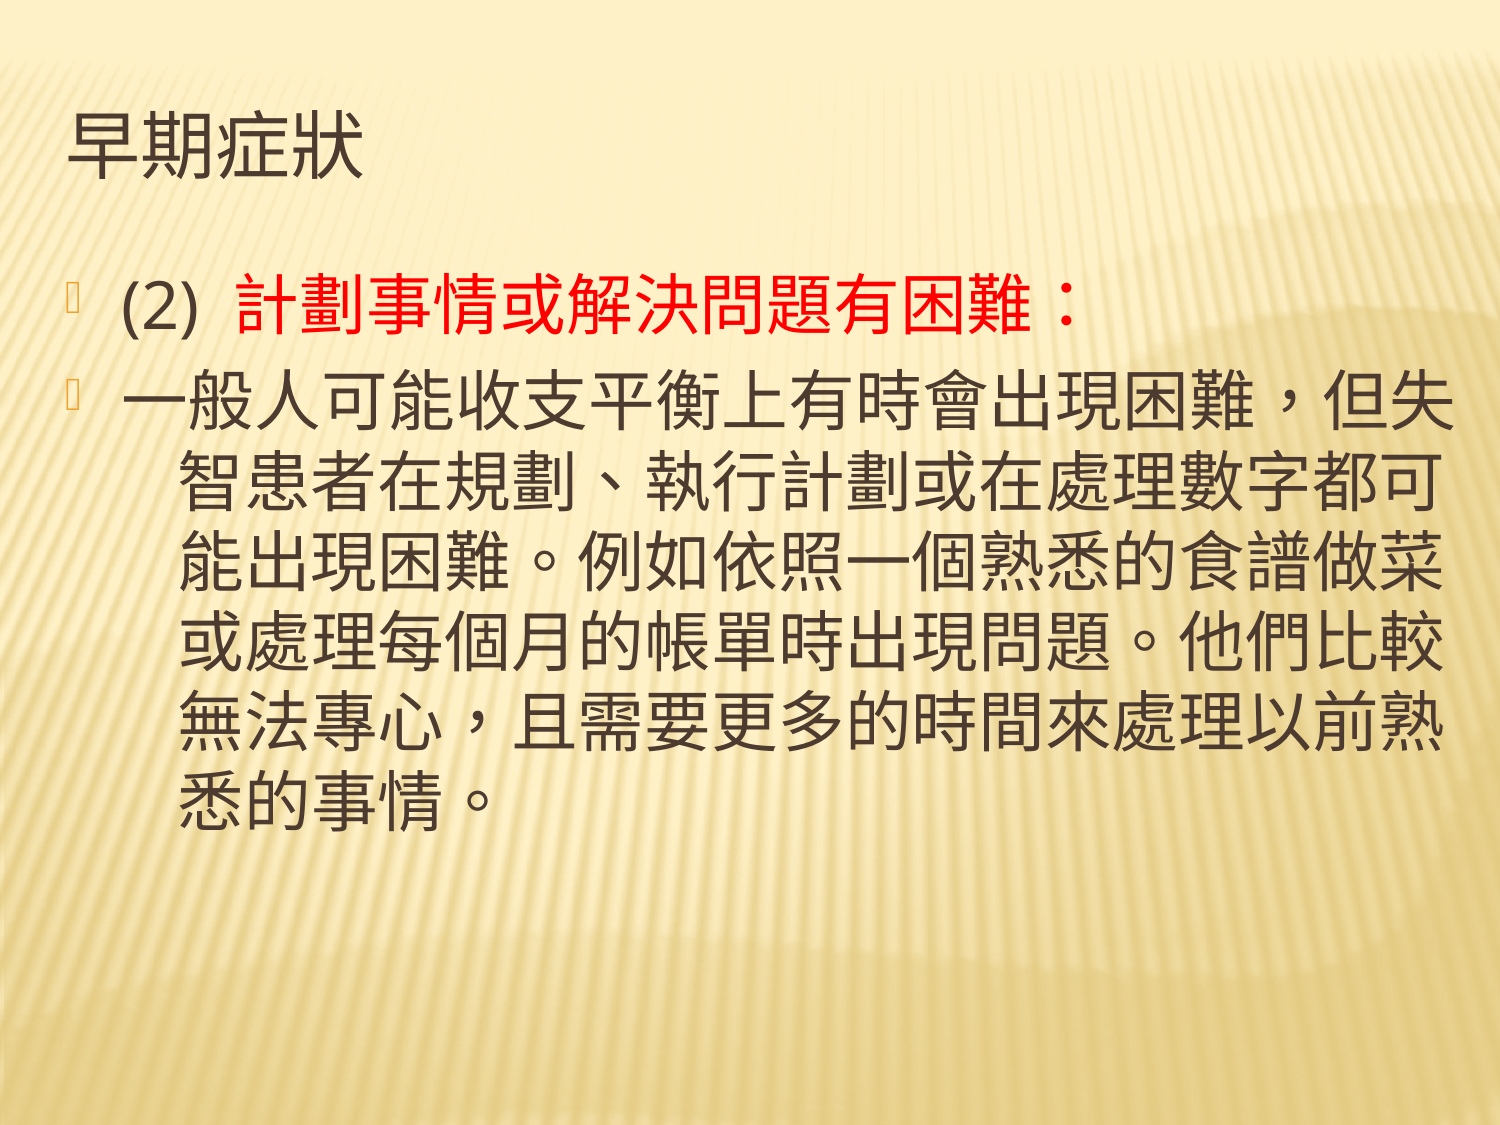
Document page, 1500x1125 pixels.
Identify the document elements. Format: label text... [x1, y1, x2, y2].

list (2) 計劃事情或解決問題有困難： 一般人可能收支平衡上有時會出現困難，但失智患者在規劃、執行計劃或在處理數字都可能出現困難。例如依照一個熟悉的食譜做菜或處理每個月的帳單時出現問題。他們比較無法專心，且需要更多的時間來處理以前熟悉的事情。 [50, 254, 1476, 998]
title 早期症狀 [50, 75, 1476, 213]
